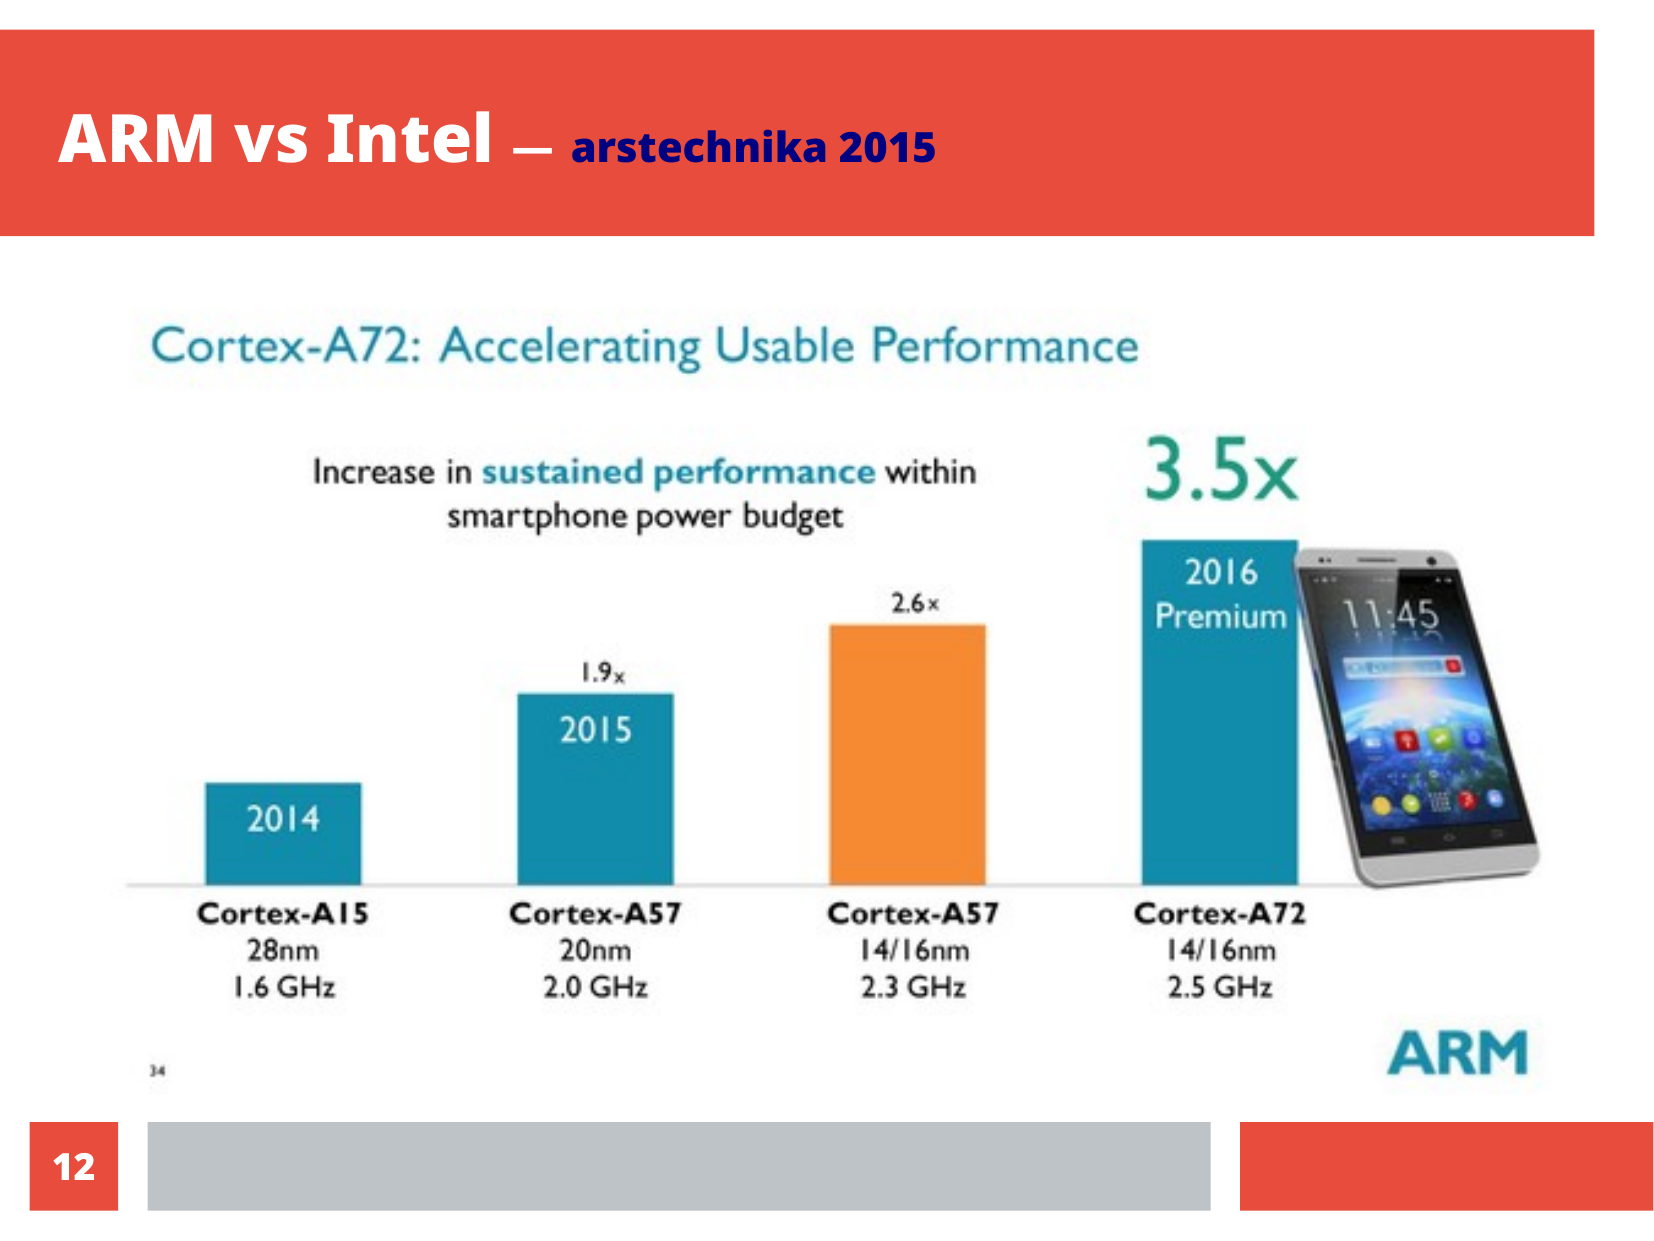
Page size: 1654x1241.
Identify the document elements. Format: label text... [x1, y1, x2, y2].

picture [92, 271, 1562, 1097]
title ARM vs Intel — arstechnika 2015 [59, 91, 1595, 162]
